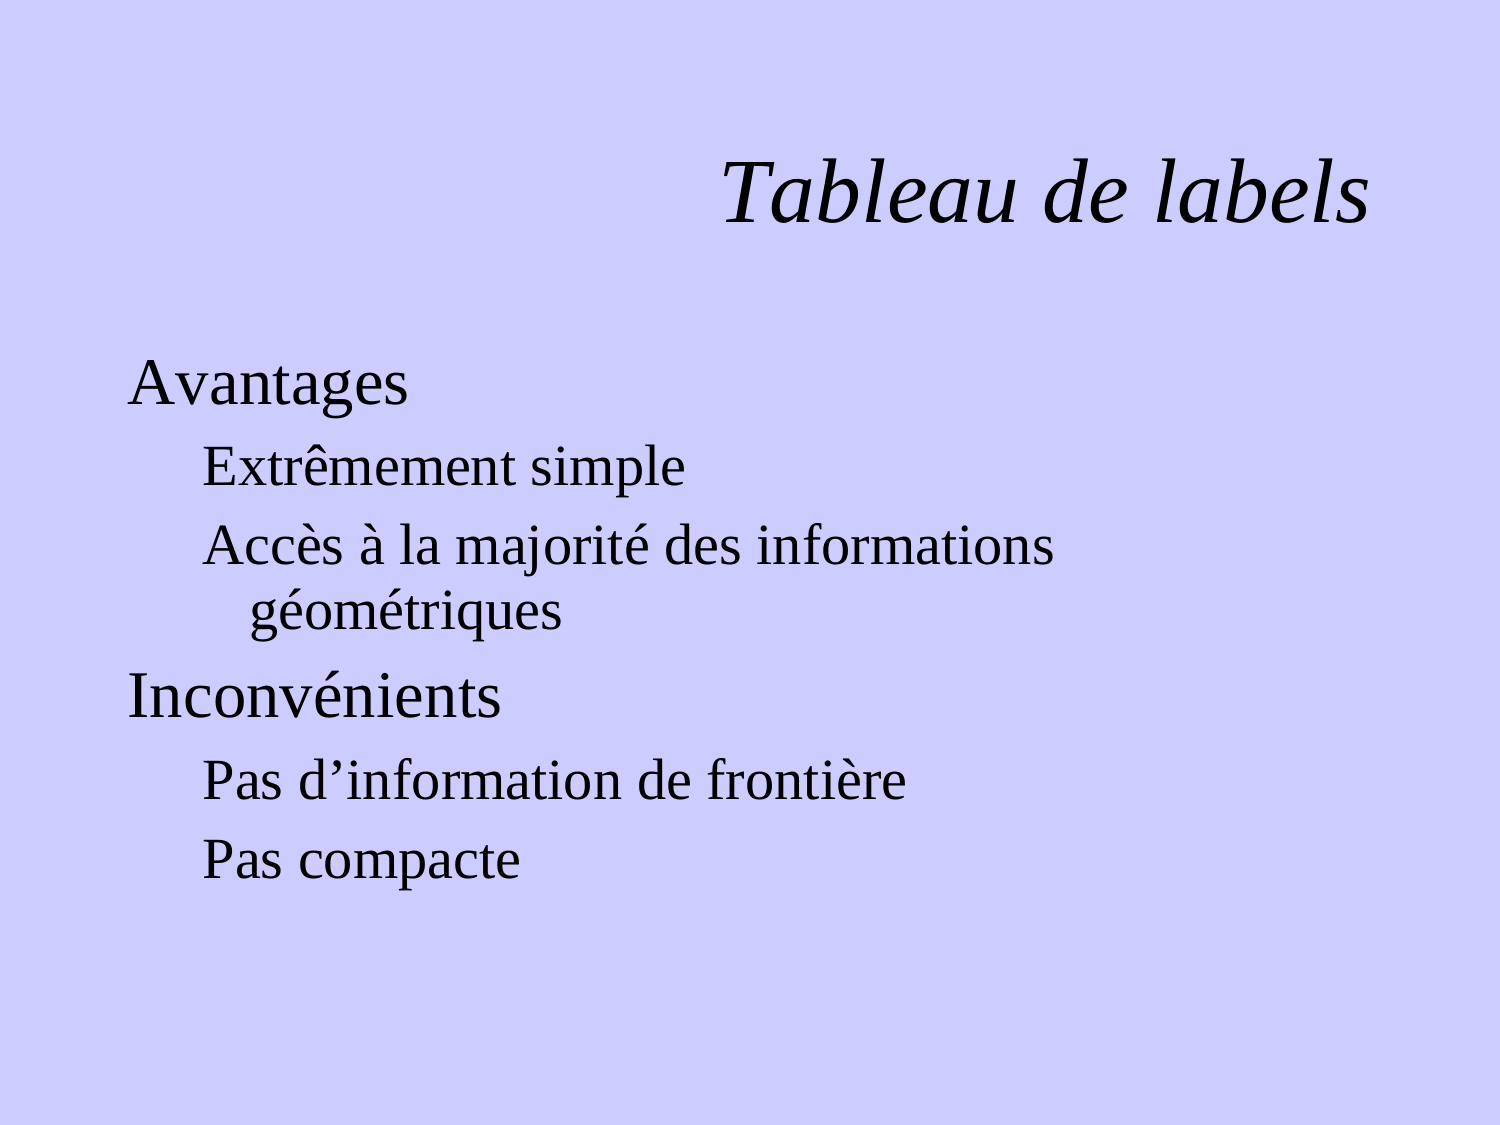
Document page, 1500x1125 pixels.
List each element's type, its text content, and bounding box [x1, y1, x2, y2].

title Tableau de labels [112, 62, 1388, 250]
list Avantages Extrêmement simple Accès à la majorité des informations géométriques Inconvénients Pas d’information de frontière Pas compacte [112, 337, 1388, 1013]
